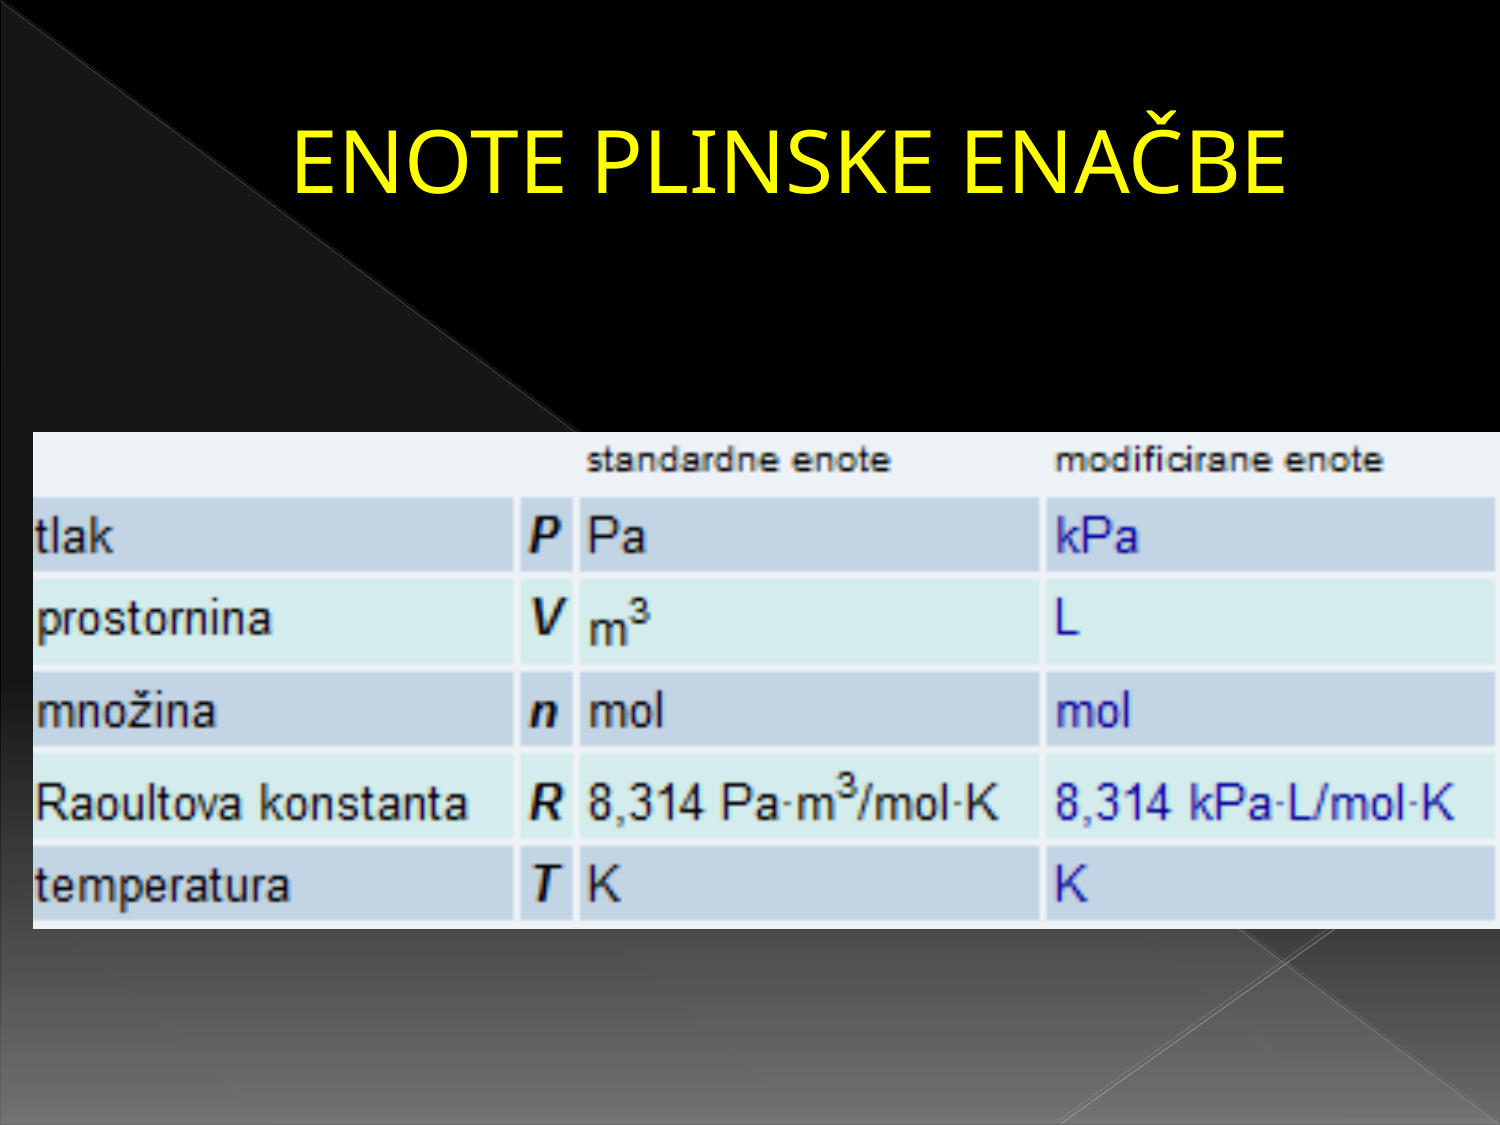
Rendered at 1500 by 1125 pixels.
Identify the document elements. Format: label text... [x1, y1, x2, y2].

title ENOTE PLINSKE ENAČBE [75, 43, 1425, 274]
picture [33, 432, 1500, 929]
